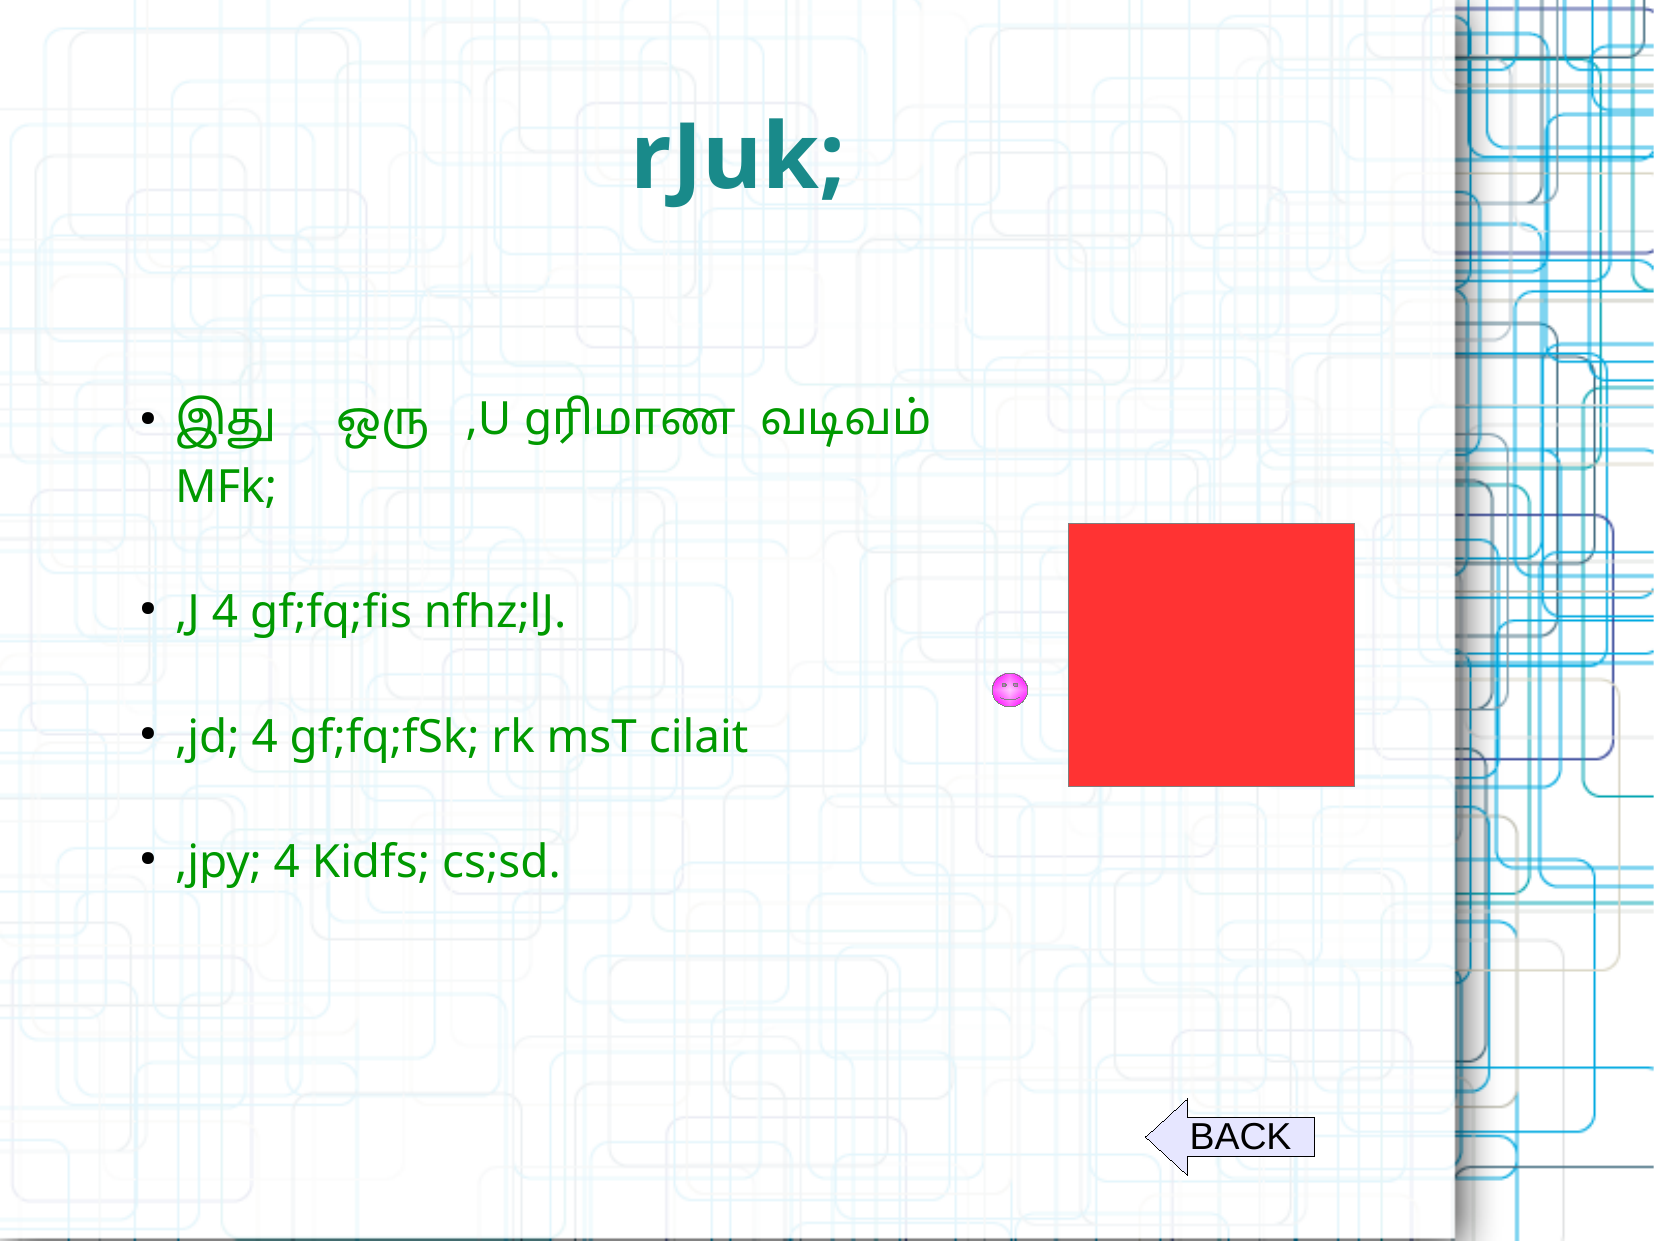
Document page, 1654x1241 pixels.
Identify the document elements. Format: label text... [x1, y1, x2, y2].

title rJuk; [59, 49, 1418, 257]
text_box [992, 673, 1028, 707]
text_box இது ஒரு ,U gரிமாண வடிவம் MFk; ,J 4 gf;fq;fis nfhz;lJ. ,jd; 4 gf;fq;fSk; rk msT cilait ,jpy; 4 Kidfs; cs;sd. [124, 377, 993, 842]
picture [0, 0, 1654, 1241]
text_box BACK [1145, 1098, 1315, 1176]
text_box [1068, 523, 1355, 787]
